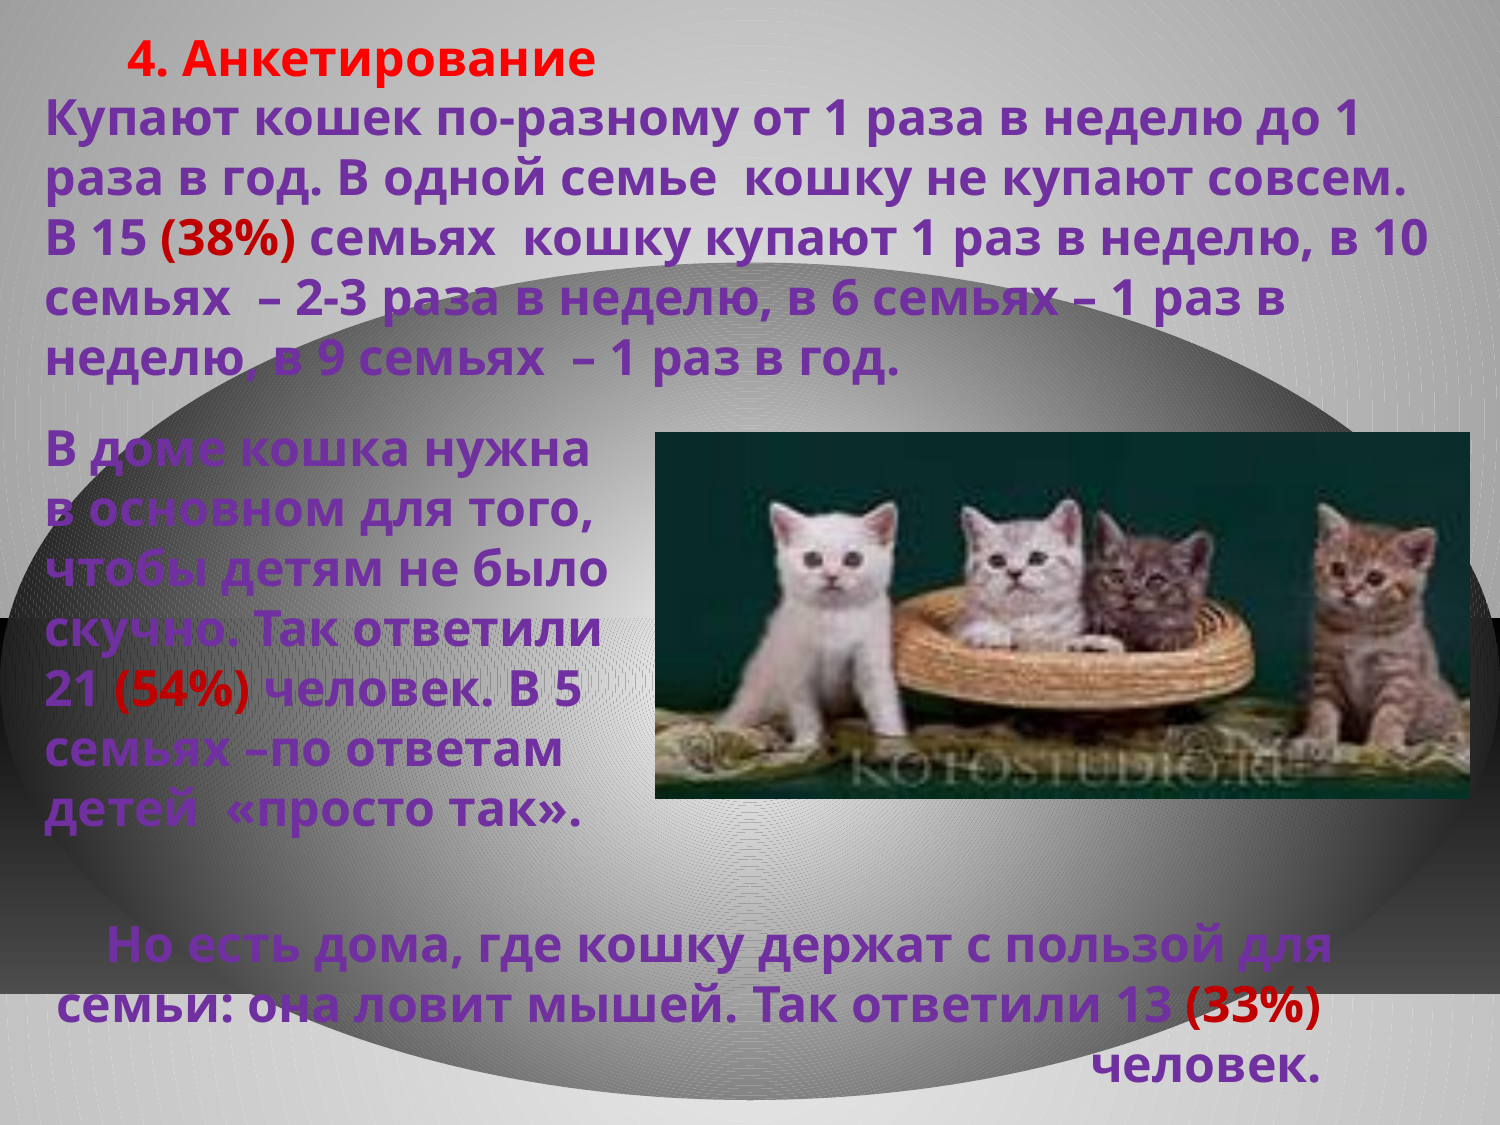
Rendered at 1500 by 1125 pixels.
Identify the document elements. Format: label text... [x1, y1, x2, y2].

text_box В доме кошка нужна в основном для того, чтобы детям не было скучно. Так ответили 21 (54%) человек. В 5 семьях –по ответам детей «просто так». [29, 409, 644, 844]
text_box Но есть дома, где кошку держат с пользой для семьи: она ловит мышей. Так ответили 13 (33%) человек. [41, 905, 1435, 1100]
text_box 4. Анкетирование [112, 19, 637, 95]
picture [655, 432, 1470, 799]
text_box Купают кошек по-разному от 1 раза в неделю до 1 раза в год. В одной семье кошку не купают совсем. В 15 (38%) семьях кошку купают 1 раз в неделю, в 10 семьях – 2-3 раза в неделю, в 6 семьях – 1 раз в неделю, в 9 семьях – 1 раз в год. [29, 78, 1459, 457]
